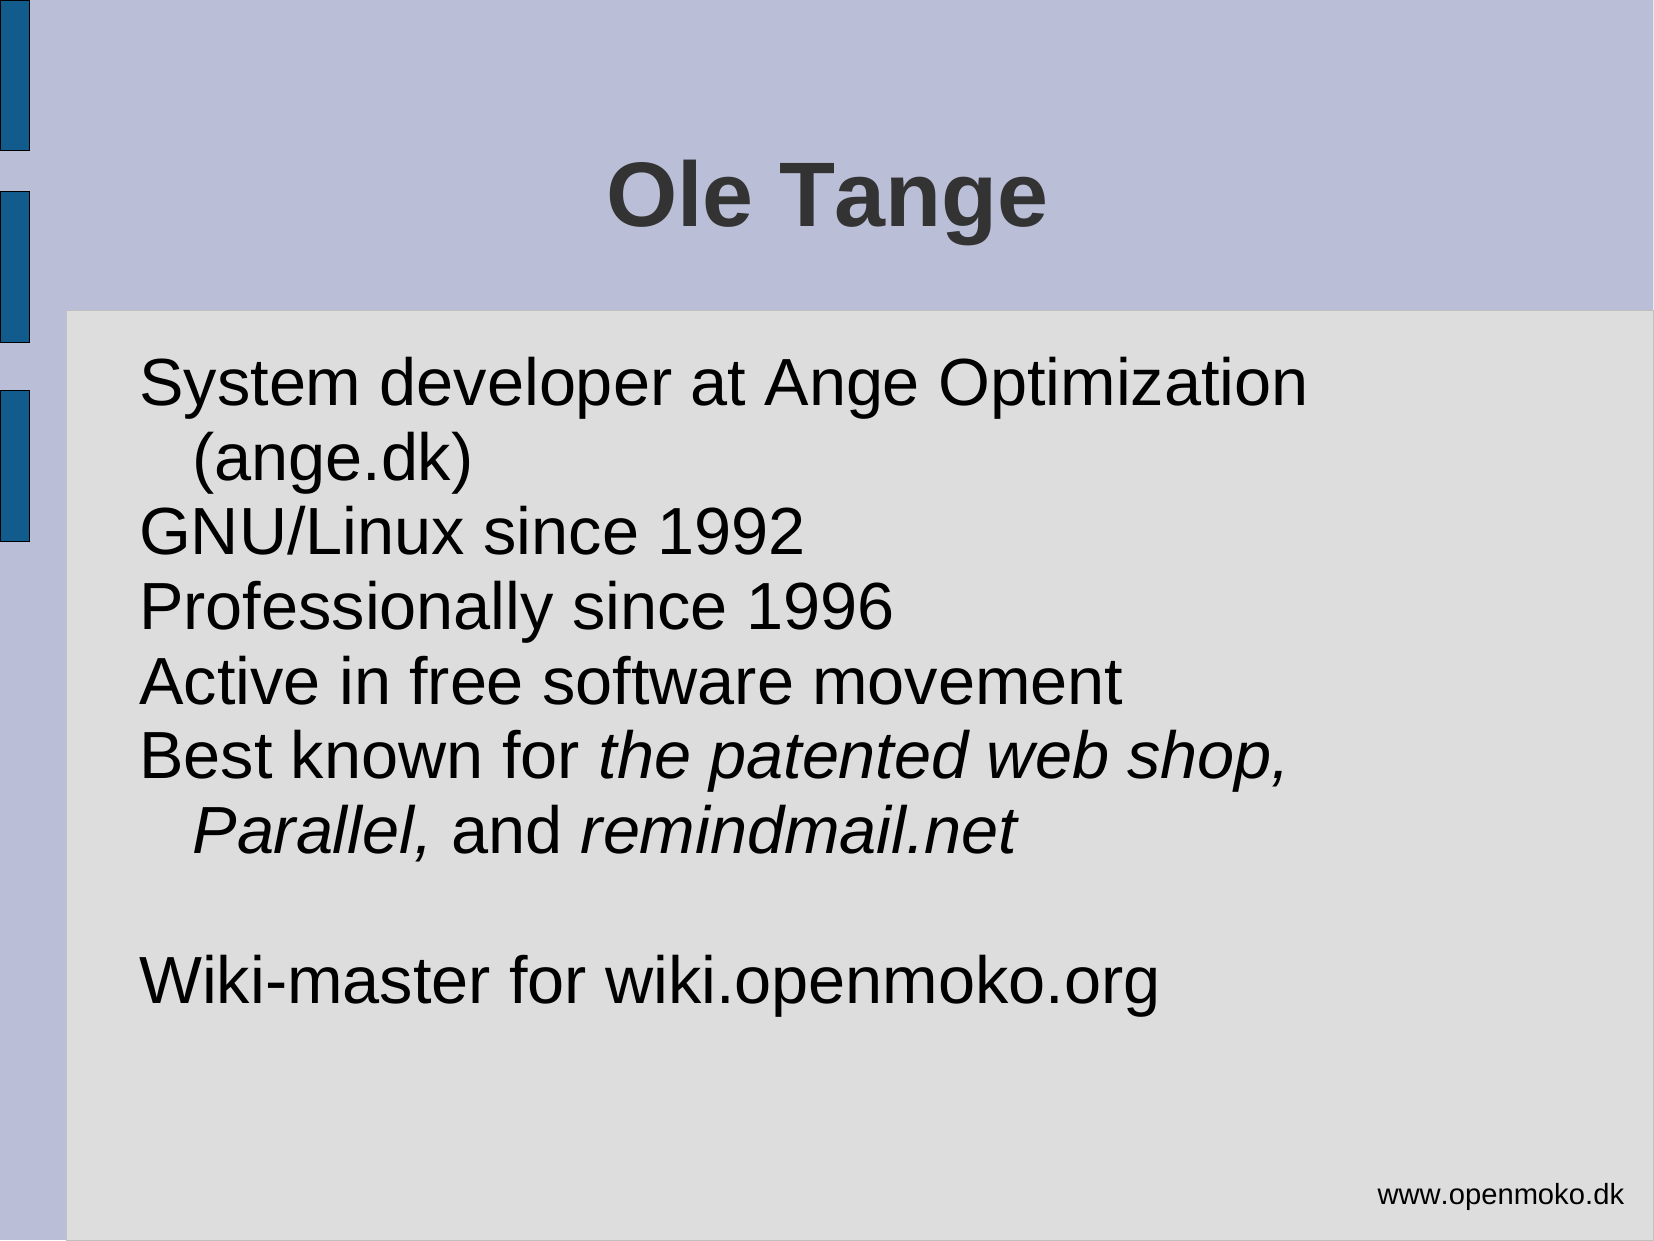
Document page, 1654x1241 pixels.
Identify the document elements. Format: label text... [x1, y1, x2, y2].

list System developer at Ange Optimization (ange.dk) GNU/Linux since 1992 Professionally since 1996 Active in free software movement Best known for the patented web shop, Parallel, and remindmail.net Wiki-master for wiki.openmoko.org [121, 344, 1534, 1127]
title Ole Tange [121, 91, 1534, 299]
